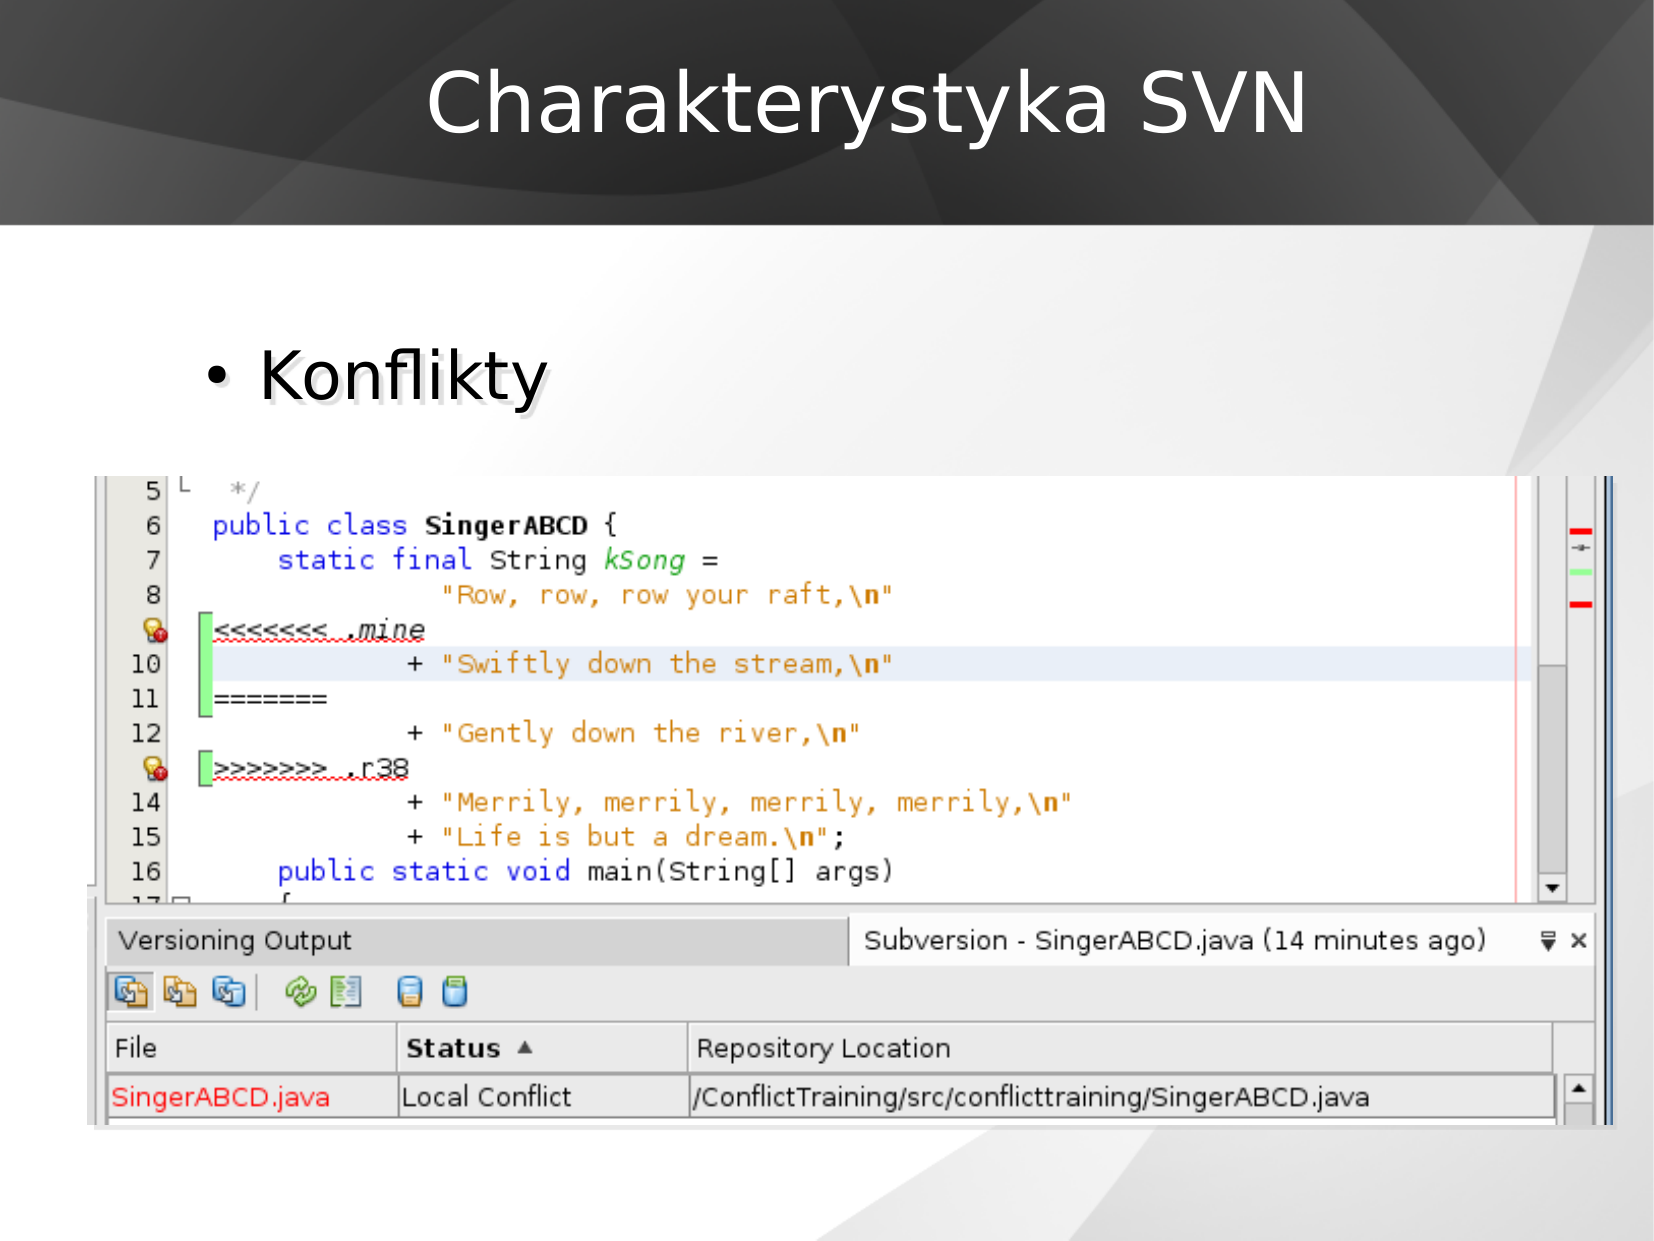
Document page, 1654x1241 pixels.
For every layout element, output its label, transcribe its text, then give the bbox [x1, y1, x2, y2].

picture [0, 0, 1654, 1241]
list Konflikty [187, 337, 1538, 476]
title Charakterystyka SVN [124, 0, 1613, 208]
